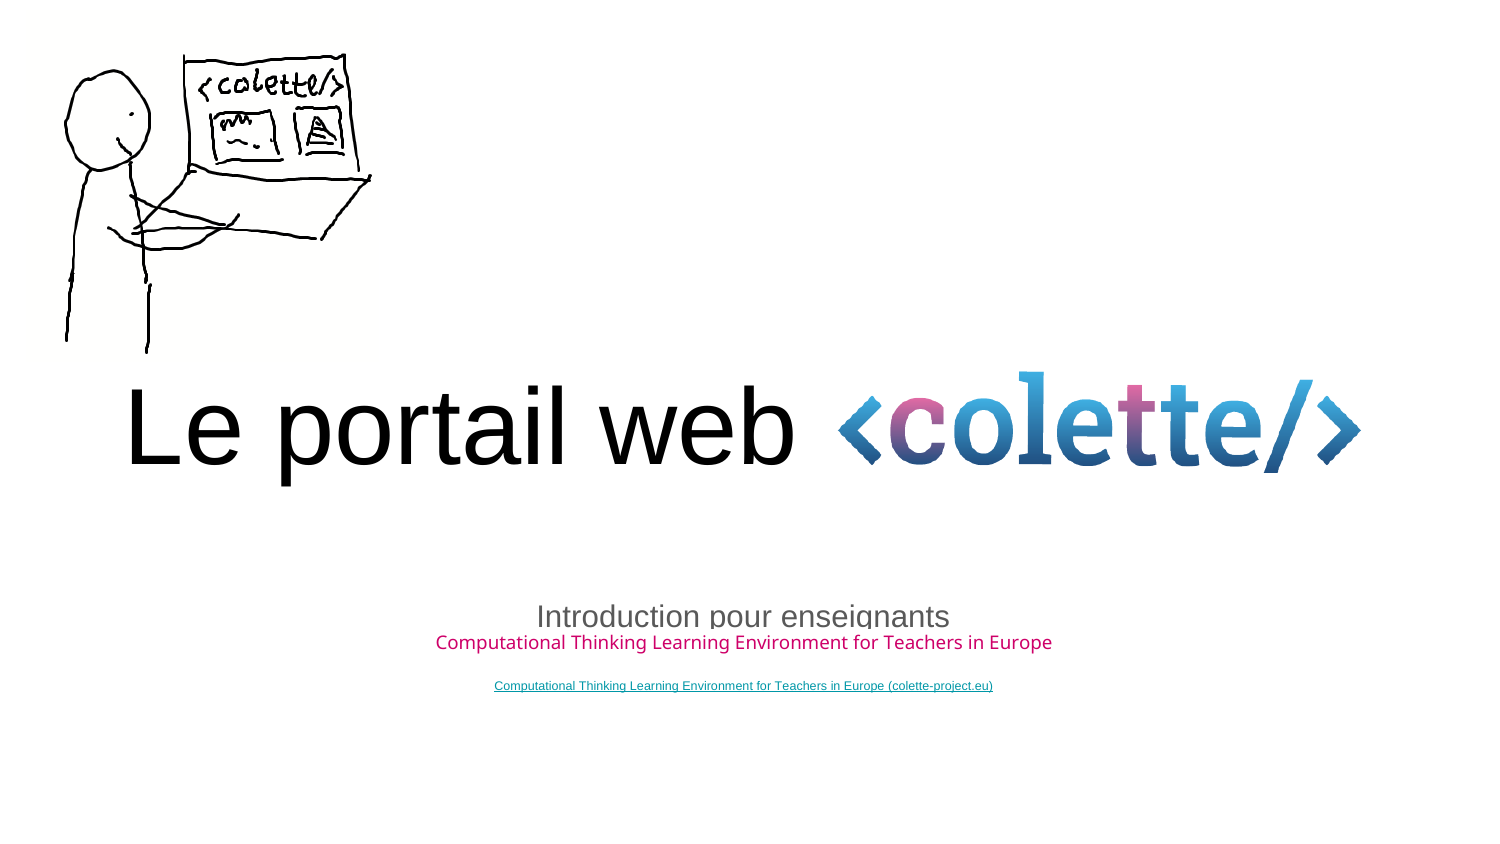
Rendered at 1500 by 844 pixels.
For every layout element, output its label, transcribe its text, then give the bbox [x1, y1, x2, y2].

picture [26, 10, 379, 362]
picture [755, 307, 1443, 537]
title Le portail web <colette/> [44, 166, 1443, 503]
subtitle Introduction pour enseignants Computational Thinking Learning Environment for Teachers in Europe Computational Thinking Learning Environment for Teachers in Europe (colette-project.eu) [44, 590, 1443, 721]
